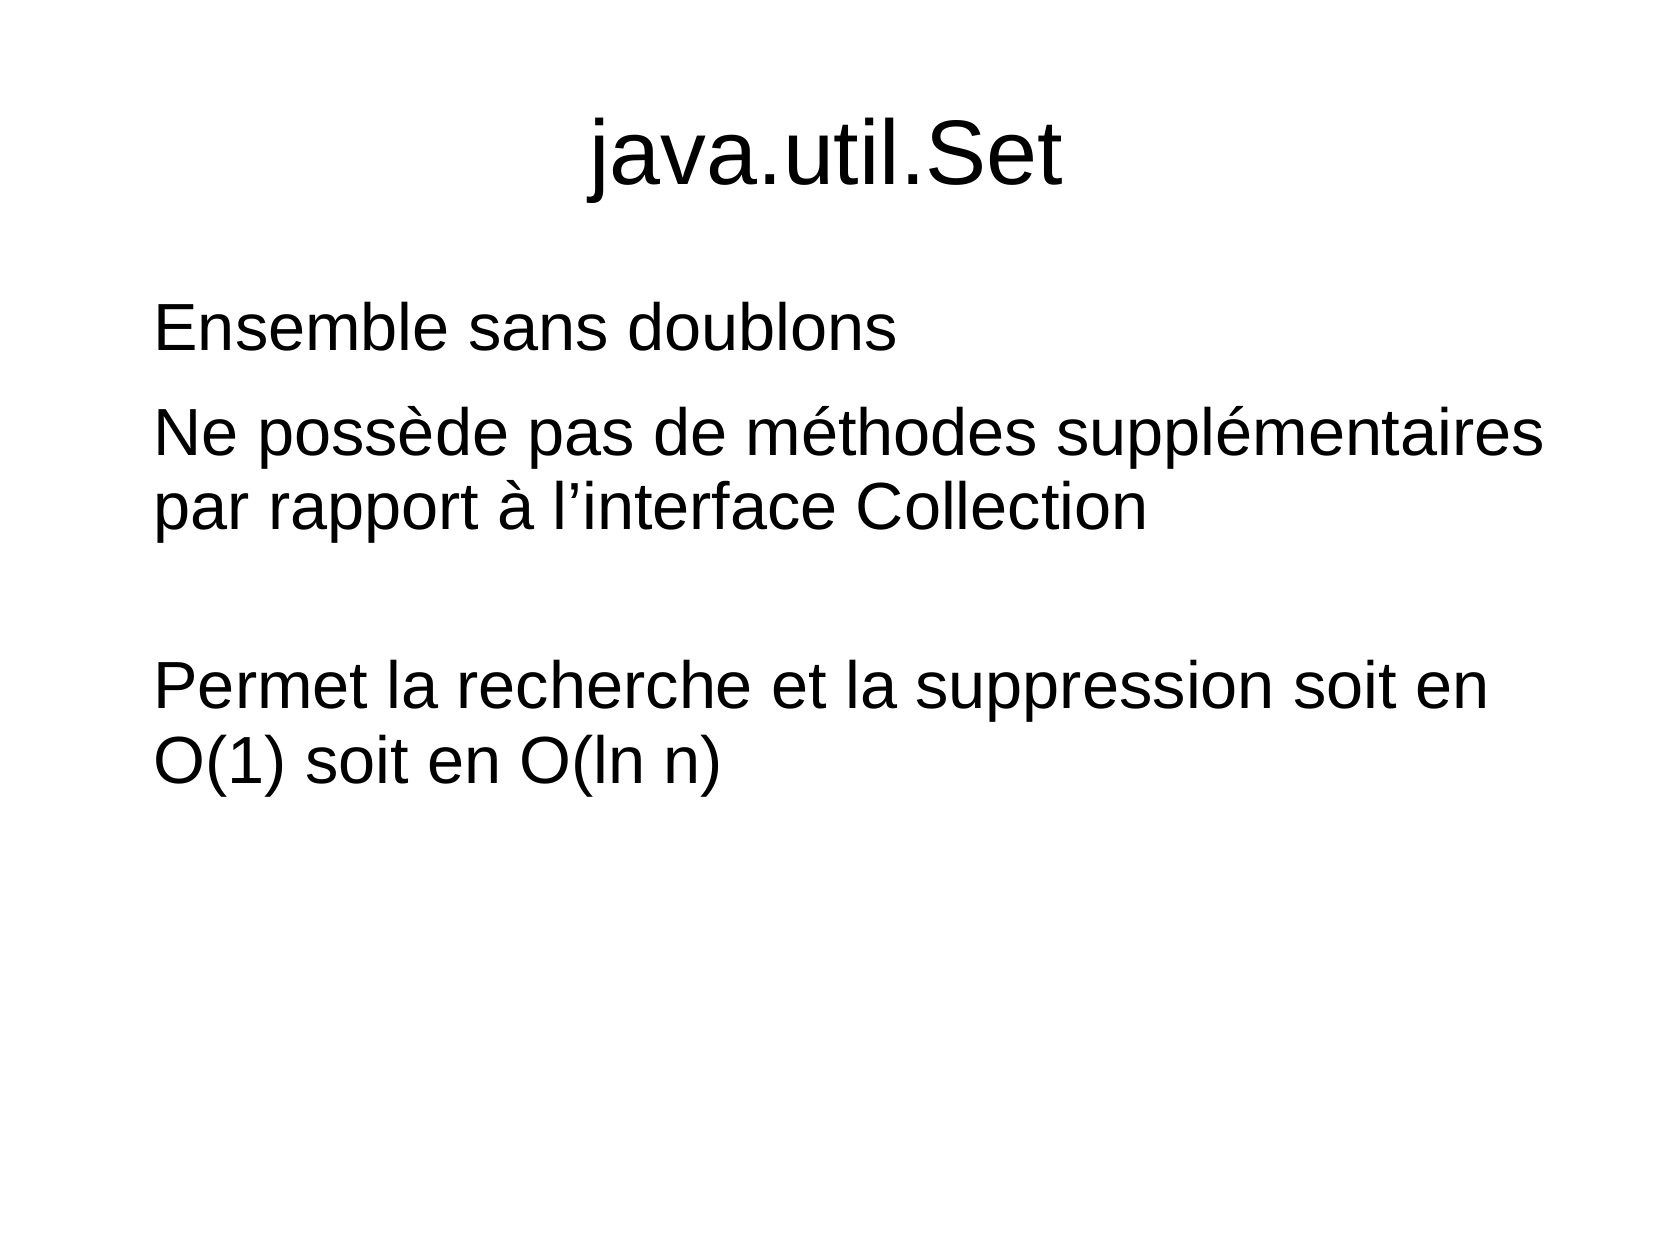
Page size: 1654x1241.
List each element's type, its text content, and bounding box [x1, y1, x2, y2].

list Ensemble sans doublons Ne possède pas de méthodes supplémentaires par rapport à l’interface Collection Permet la recherche et la suppression soit en O(1) soit en O(ln n) [82, 290, 1571, 1010]
title java.util.Set [82, 49, 1571, 257]
